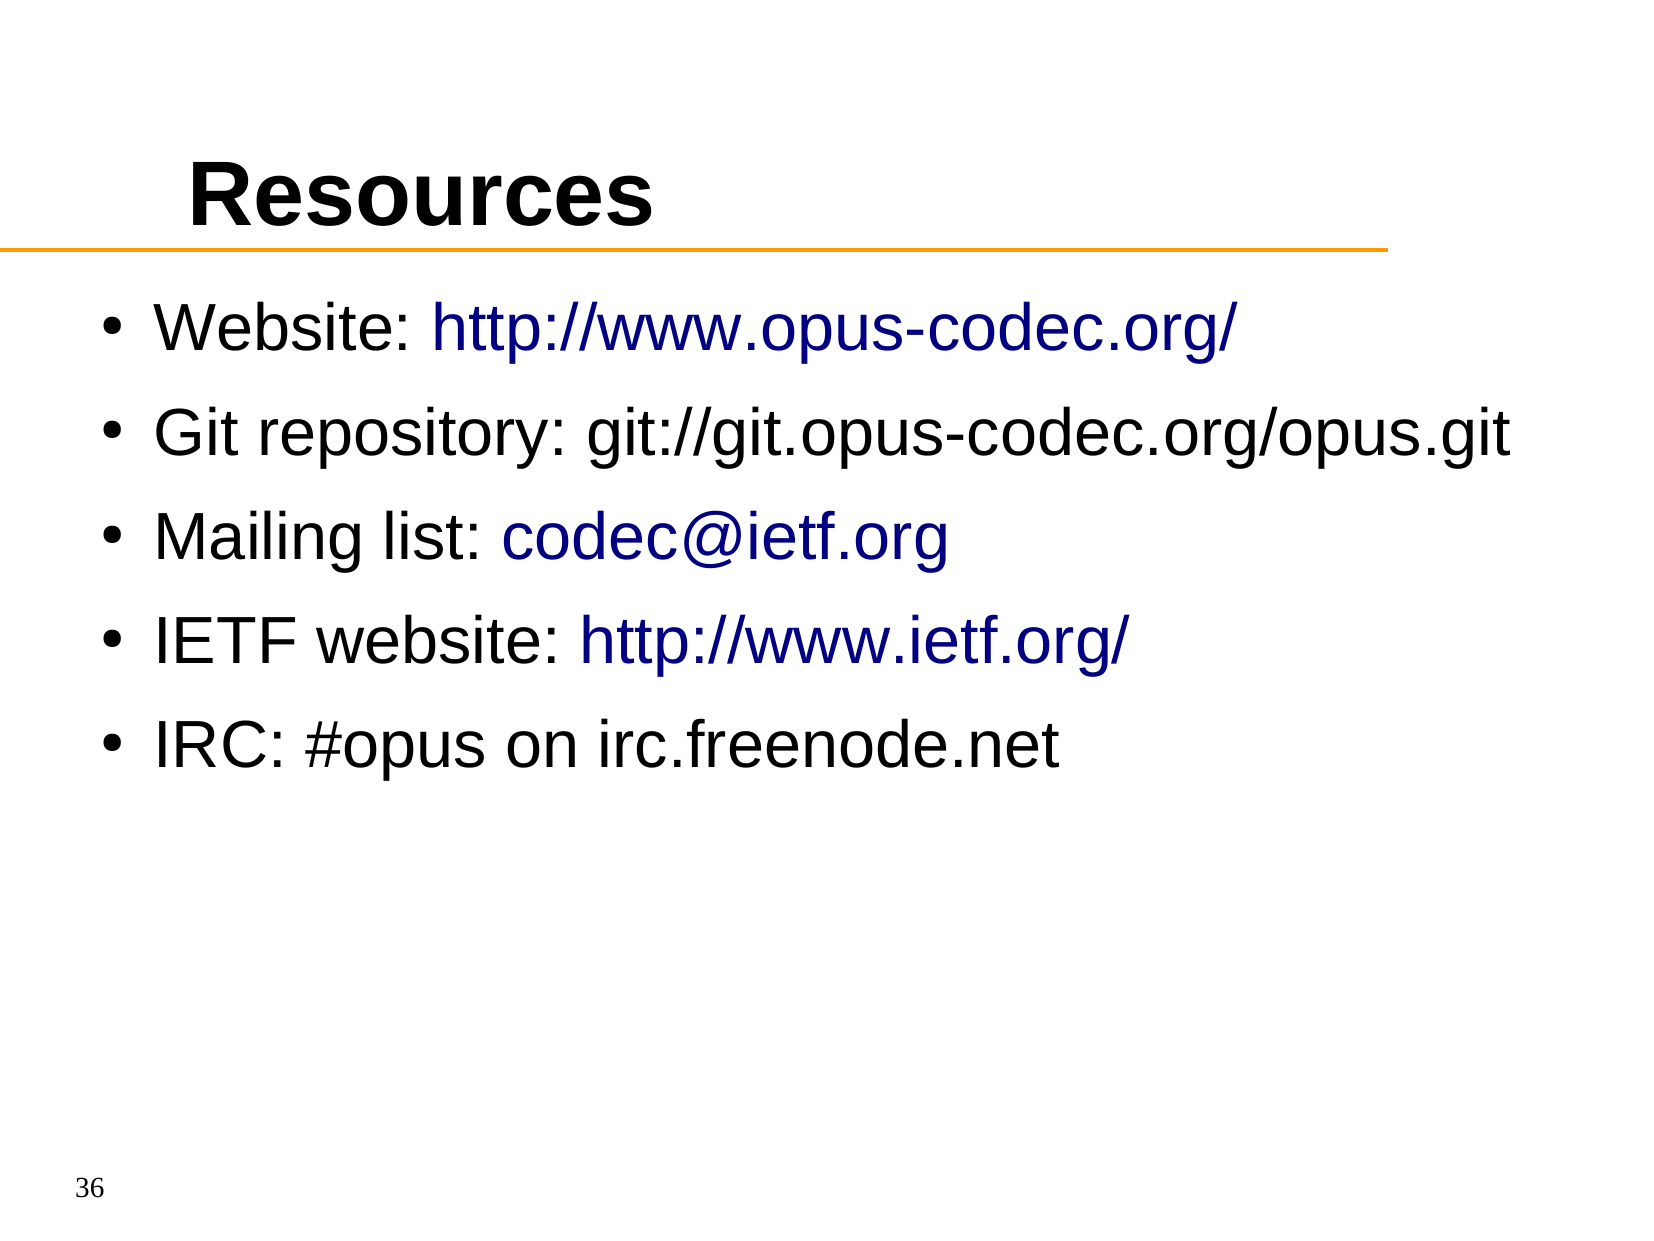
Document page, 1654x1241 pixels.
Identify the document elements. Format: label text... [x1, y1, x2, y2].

title Resources [187, 52, 1571, 245]
list Website: http://www.opus-codec.org/ Git repository: git://git.opus-codec.org/opus.git Mailing list: codec@ietf.org IETF website: http://www.ietf.org/ IRC: #opus on irc.freenode.net [82, 290, 1571, 1094]
